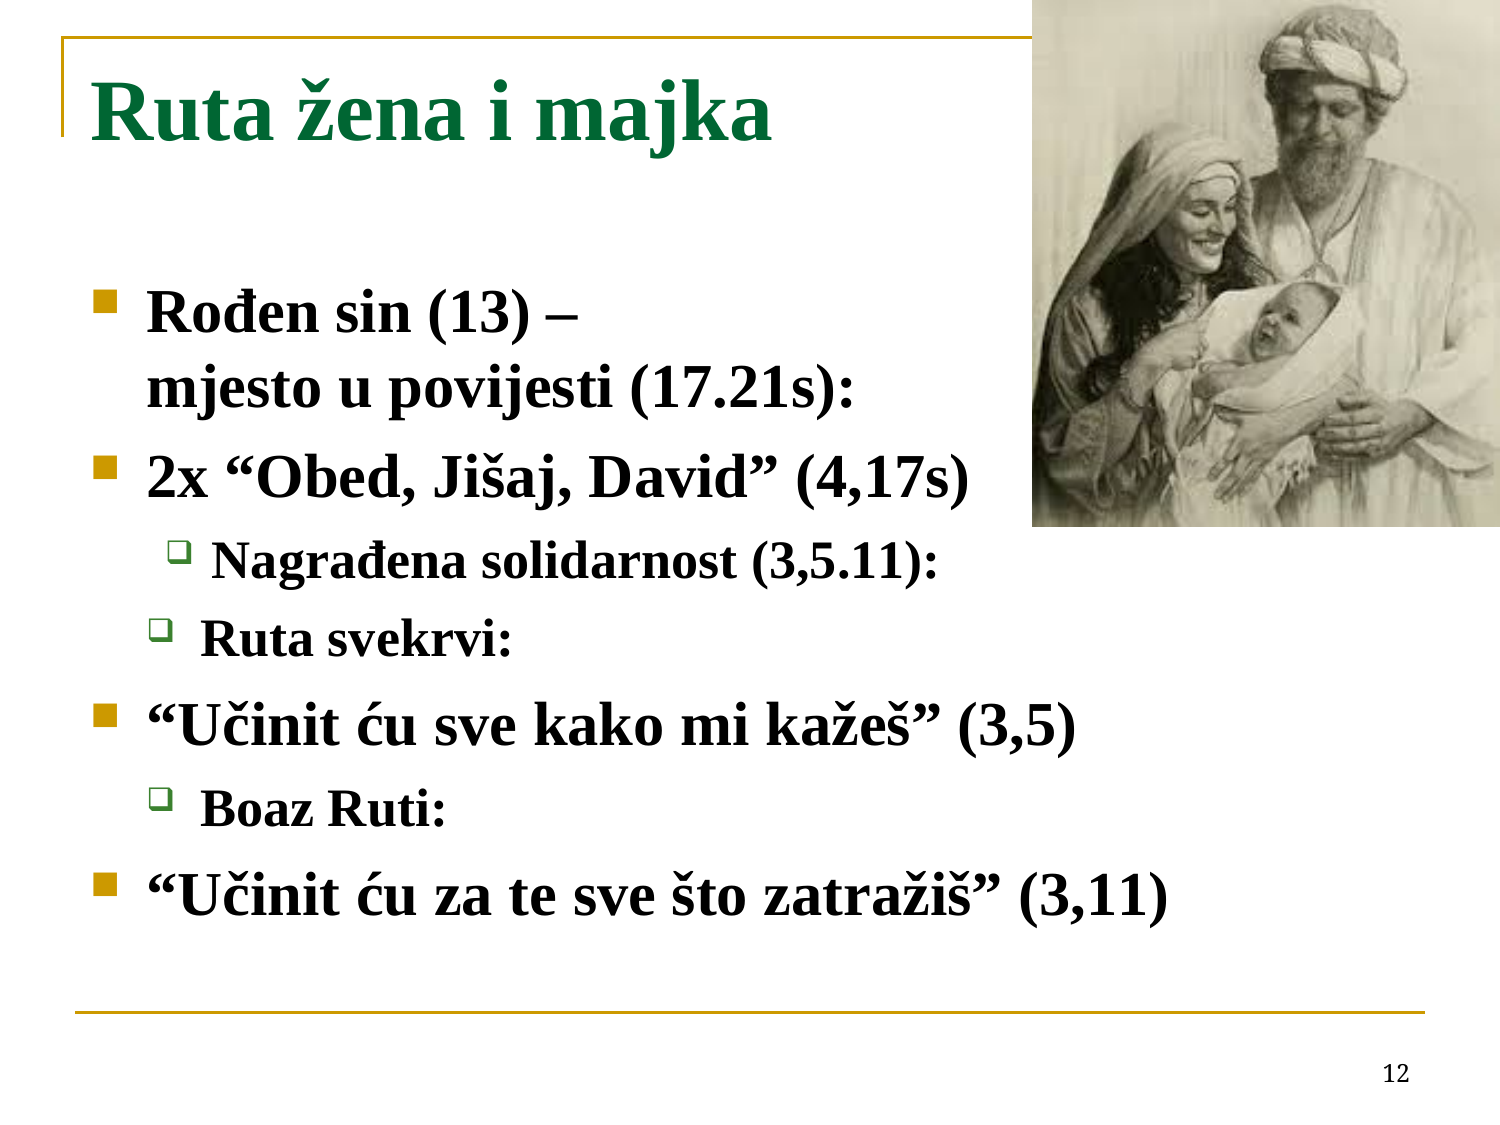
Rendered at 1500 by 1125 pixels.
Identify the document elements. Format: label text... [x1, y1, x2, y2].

list Rođen sin (13) – mjesto u povijesti (17.21s): 2x “Obed, Jišaj, David” (4,17s) Nagrađena solidarnost (3,5.11): Ruta svekrvi: “Učinit ću sve kako mi kažeš” (3,5) Boaz Ruti: “Učinit ću za te sve što zatražiš” (3,11) [75, 262, 1426, 1006]
picture [1032, 0, 1500, 527]
title Ruta žena i majka [75, 45, 1032, 233]
